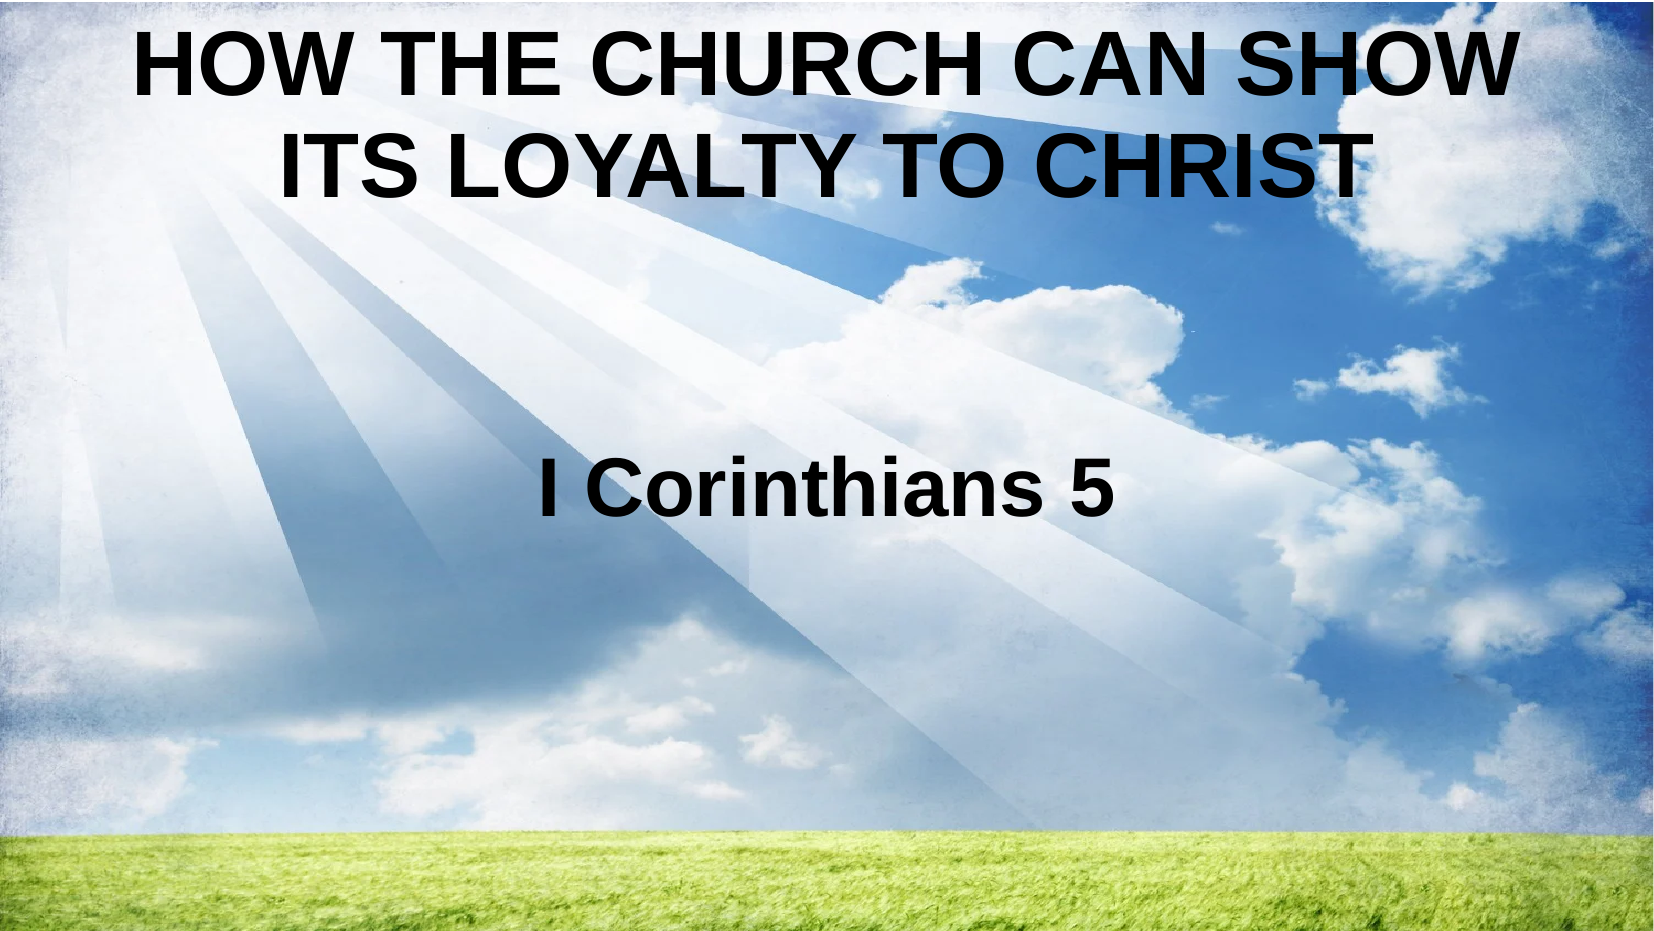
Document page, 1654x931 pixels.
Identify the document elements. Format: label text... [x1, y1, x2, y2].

picture [0, 2, 1654, 931]
title HOW THE CHURCH CAN SHOW ITS LOYALTY TO CHRIST [82, 12, 1571, 217]
subtitle I Corinthians 5 [82, 217, 1571, 758]
